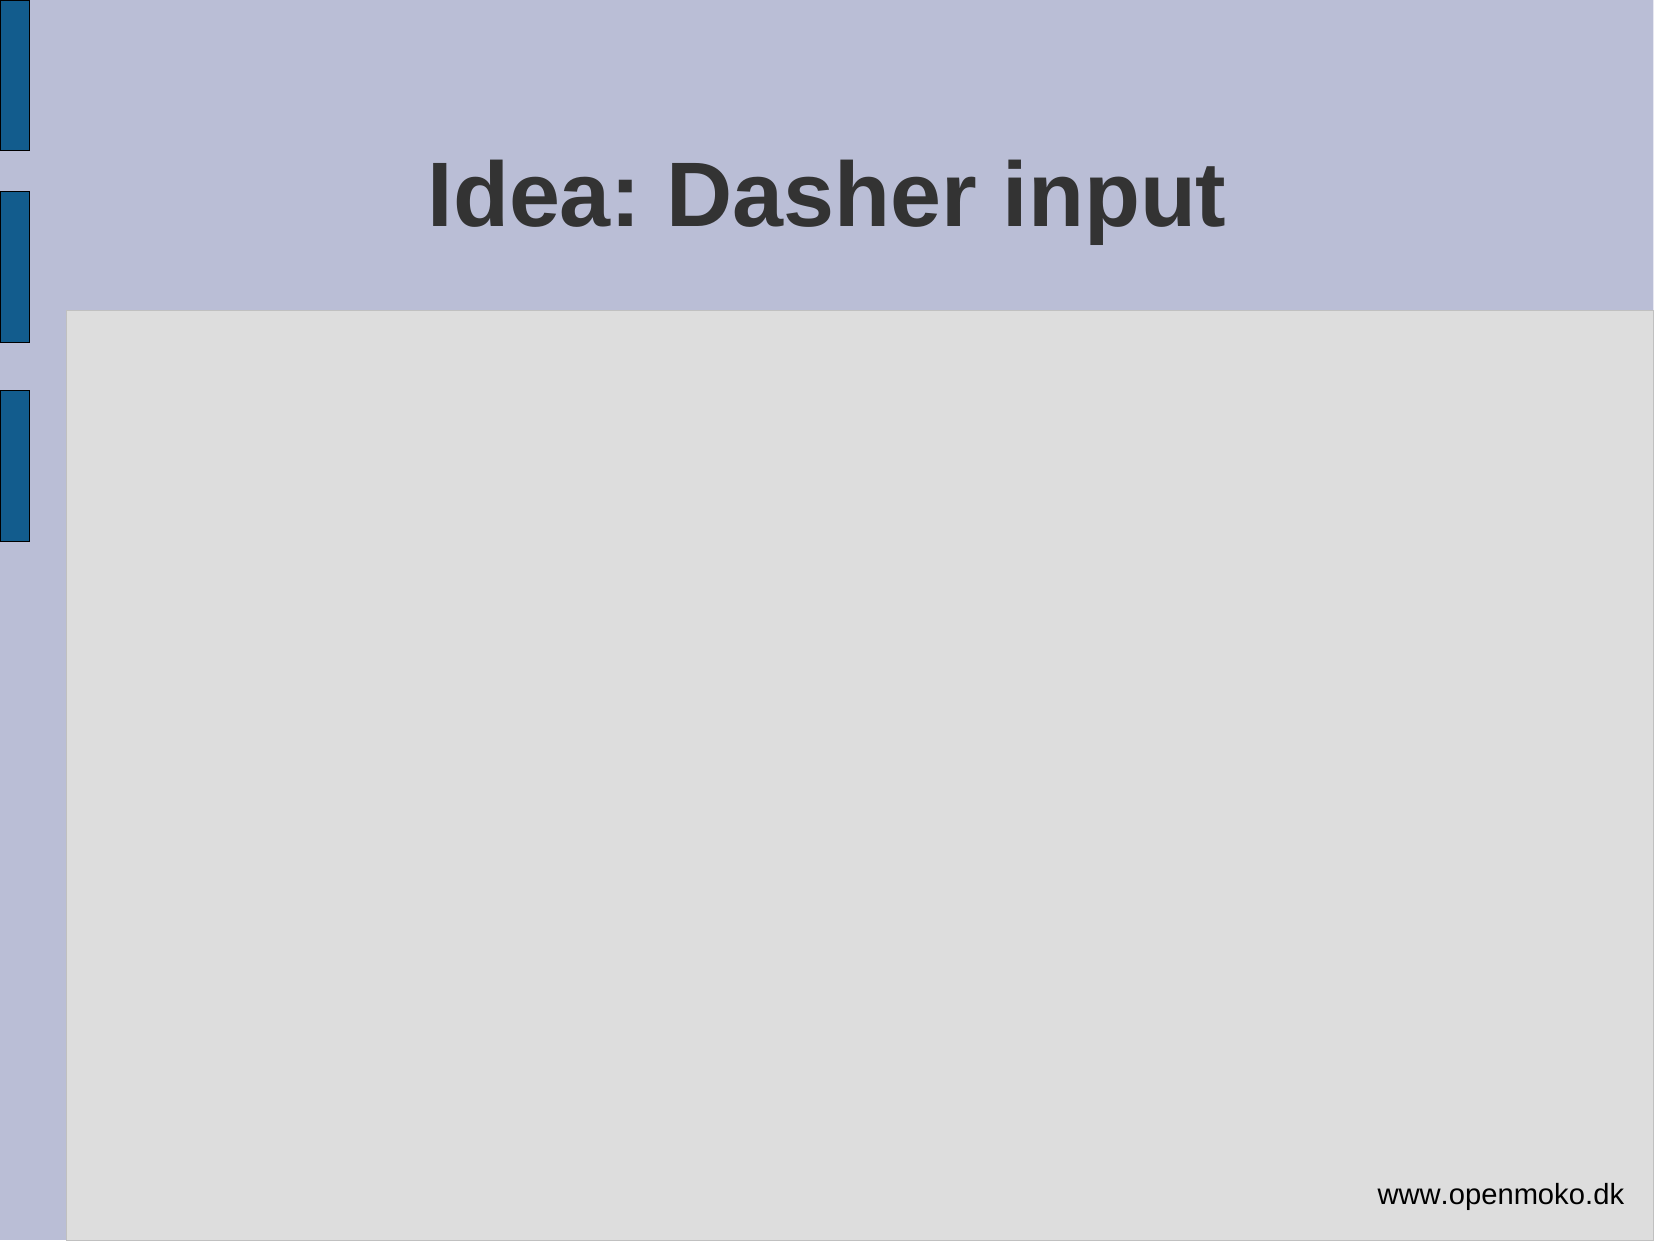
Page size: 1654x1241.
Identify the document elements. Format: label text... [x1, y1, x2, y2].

title Idea: Dasher input [121, 91, 1534, 299]
